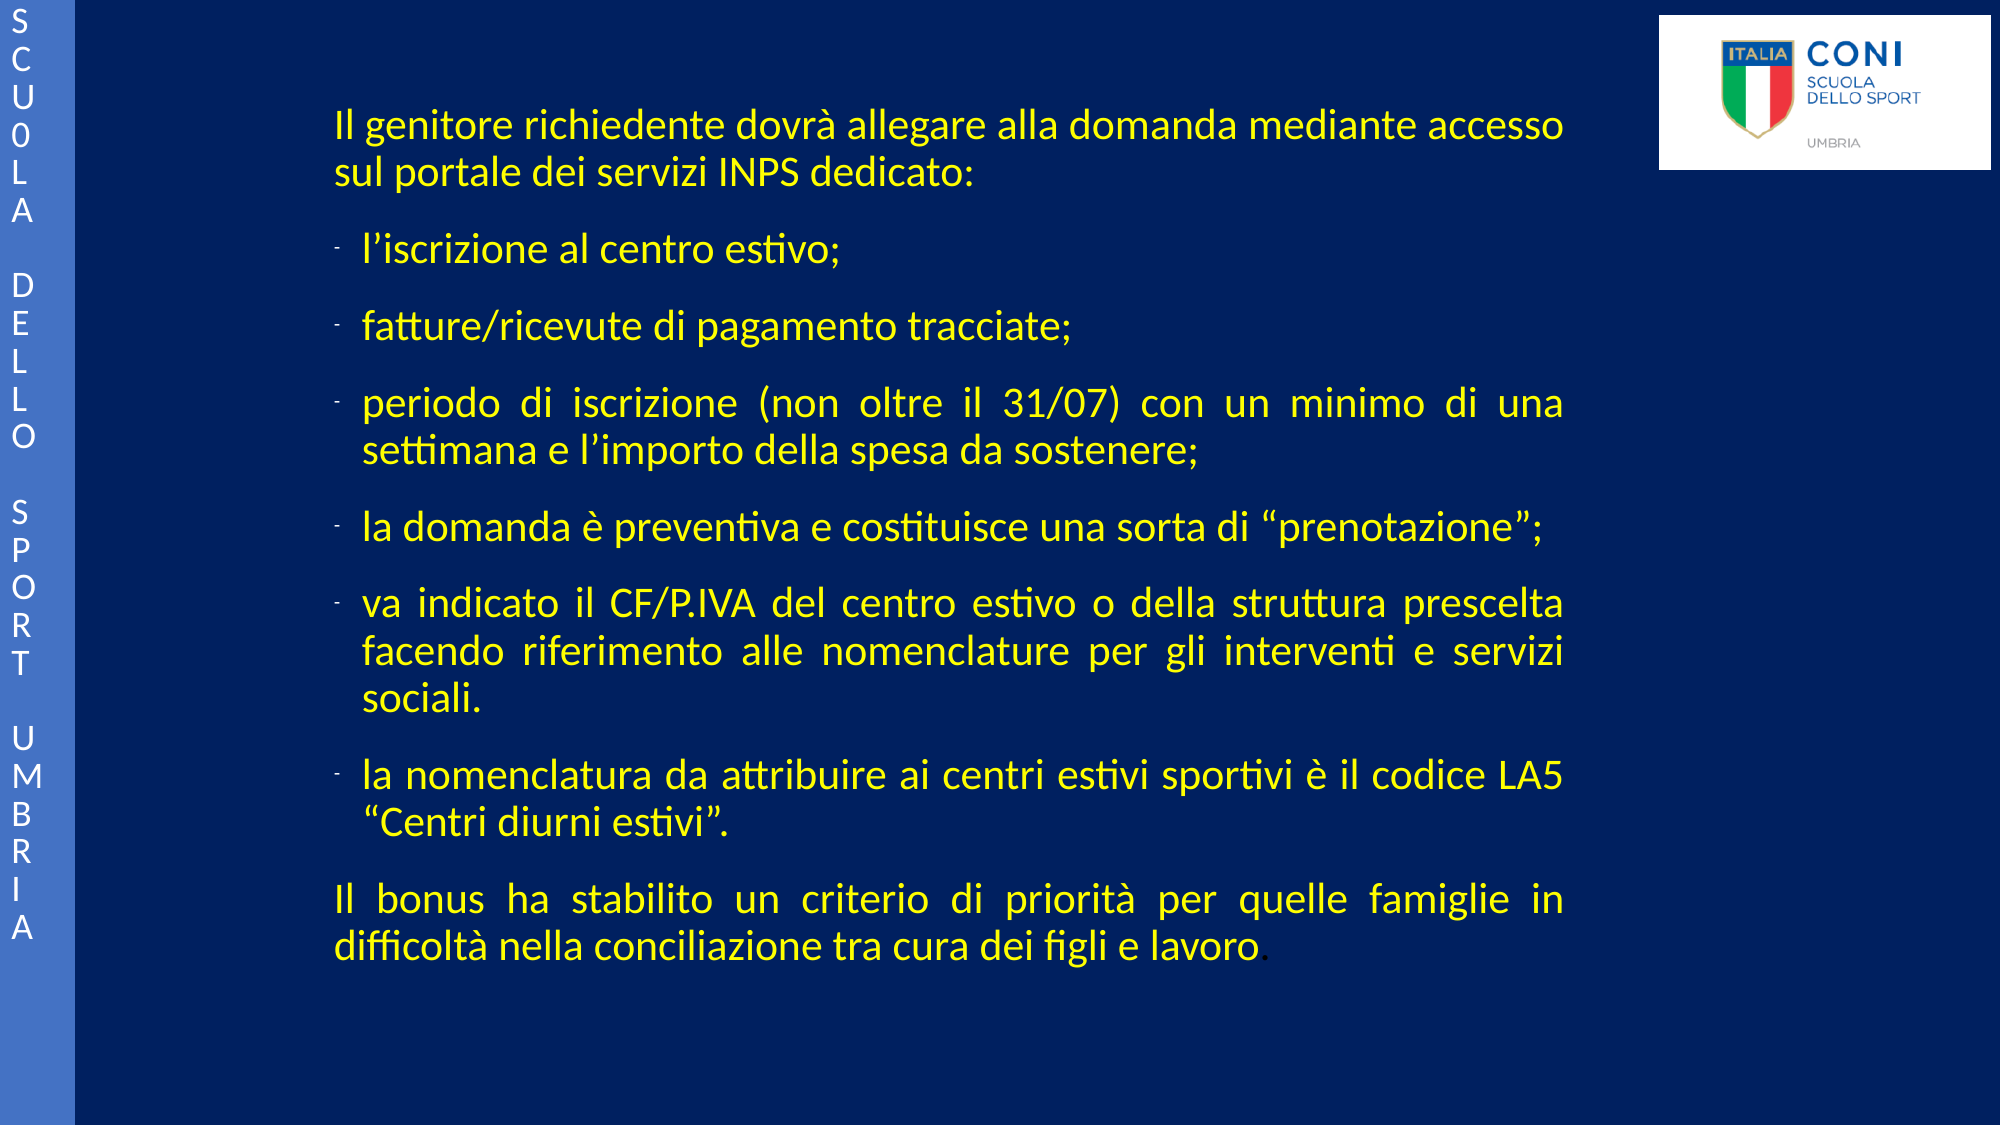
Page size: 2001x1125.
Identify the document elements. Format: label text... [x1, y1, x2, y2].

picture [1659, 15, 1991, 170]
table_header S C U 0 L A D E L L O S P O R T U M B R I A [0, 0, 75, 1125]
list Il genitore richiedente dovrà allegare alla domanda mediante accesso sul portale dei servizi INPS dedicato: l’iscrizione al centro estivo; fatture/ricevute di pagamento tracciate; periodo di iscrizione (non oltre il 31/07) con un minimo di una settimana e l’importo della spesa da sostenere; la domanda è preventiva e costituisce una sorta di “prenotazione”; va indicato il CF/P.IVA del centro estivo o della struttura prescelta facendo riferimento alle nomenclature per gli interventi e servizi sociali. la nomenclatura da attribuire ai centri estivi sportivi è il codice LA5 “Centri diurni estivi”. Il bonus ha stabilito un criterio di priorità per quelle famiglie in difficoltà nella conciliazione tra cura dei figli e lavoro. [318, 94, 1579, 1016]
